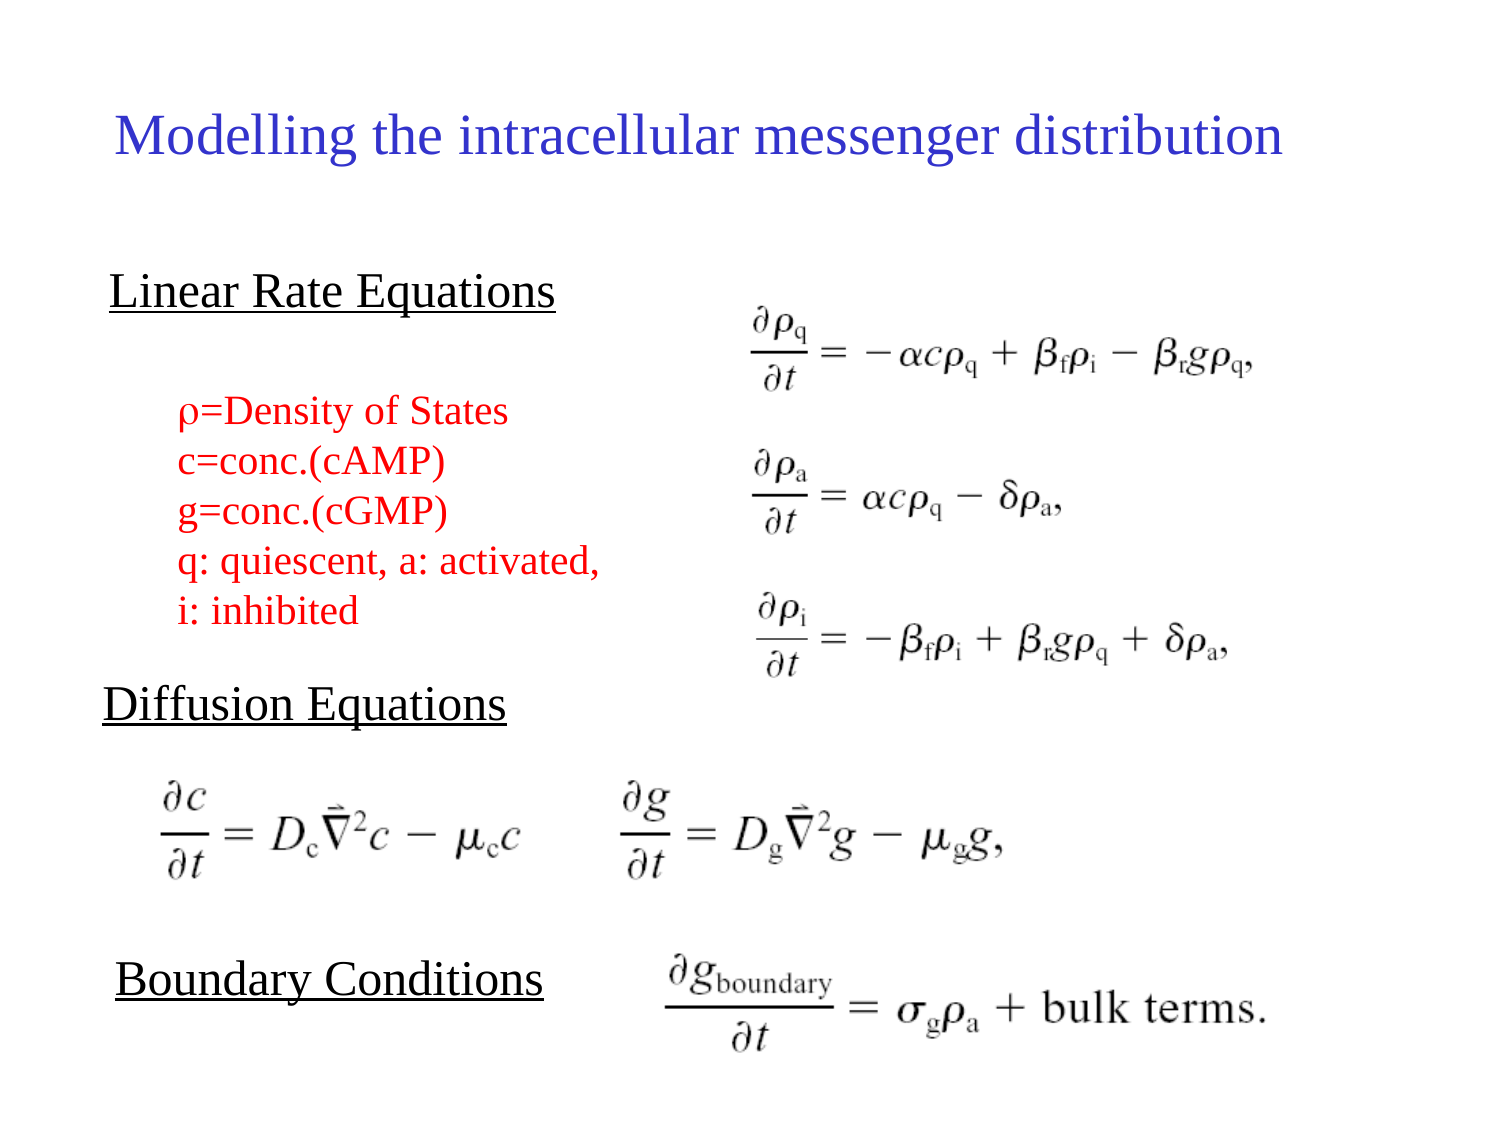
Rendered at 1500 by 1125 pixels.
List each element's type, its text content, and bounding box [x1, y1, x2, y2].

text_box Diffusion Equations [87, 662, 522, 738]
title Modelling the intracellular messenger distribution [99, 37, 1450, 225]
picture [637, 924, 1299, 1086]
picture [725, 287, 1276, 693]
text_box =Density of States c=conc.(cAMP) g=conc.(cGMP) q: quiescent, a: activated, i: inhibited [162, 375, 616, 641]
text_box Linear Rate Equations [93, 249, 572, 326]
picture [125, 749, 1030, 907]
text_box Boundary Conditions [99, 937, 560, 1013]
